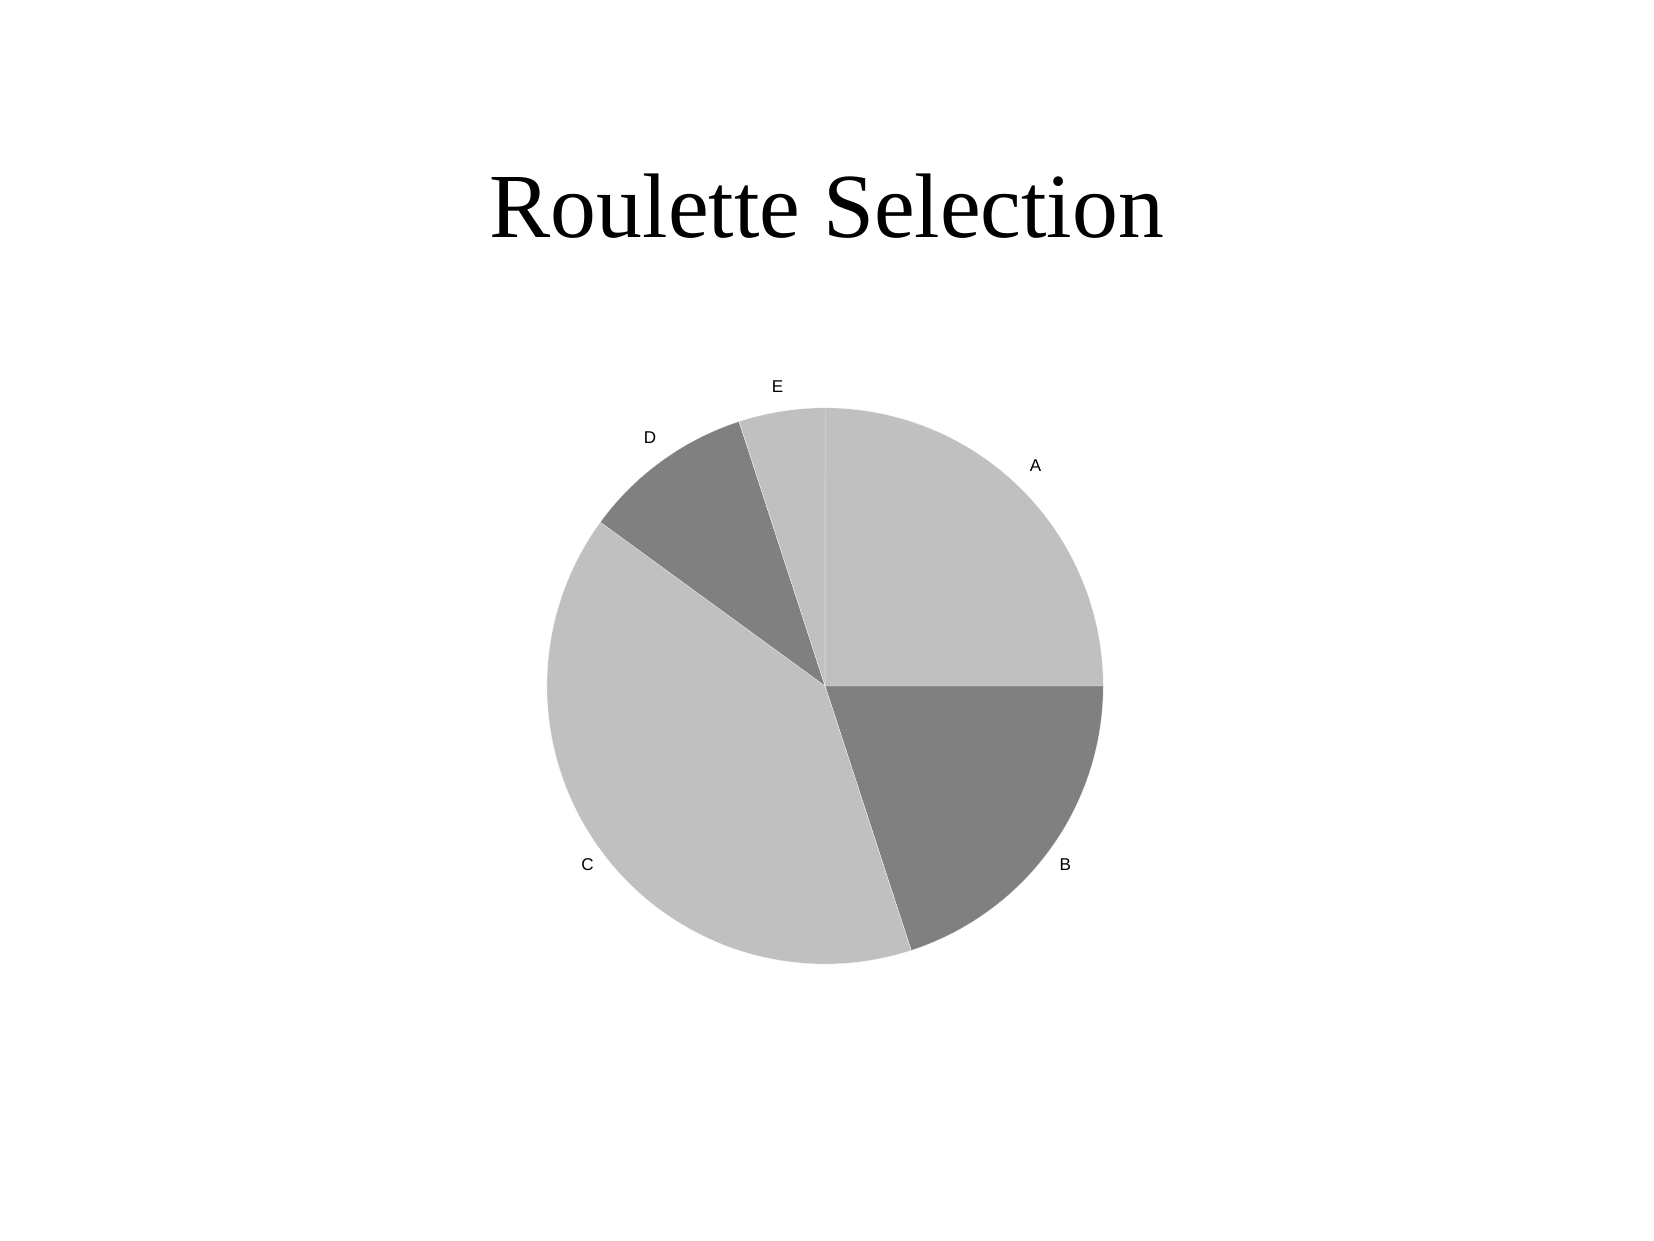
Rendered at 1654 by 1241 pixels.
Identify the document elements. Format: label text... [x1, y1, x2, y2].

chart [379, 345, 1274, 1029]
title Roulette Selection [121, 102, 1534, 311]
